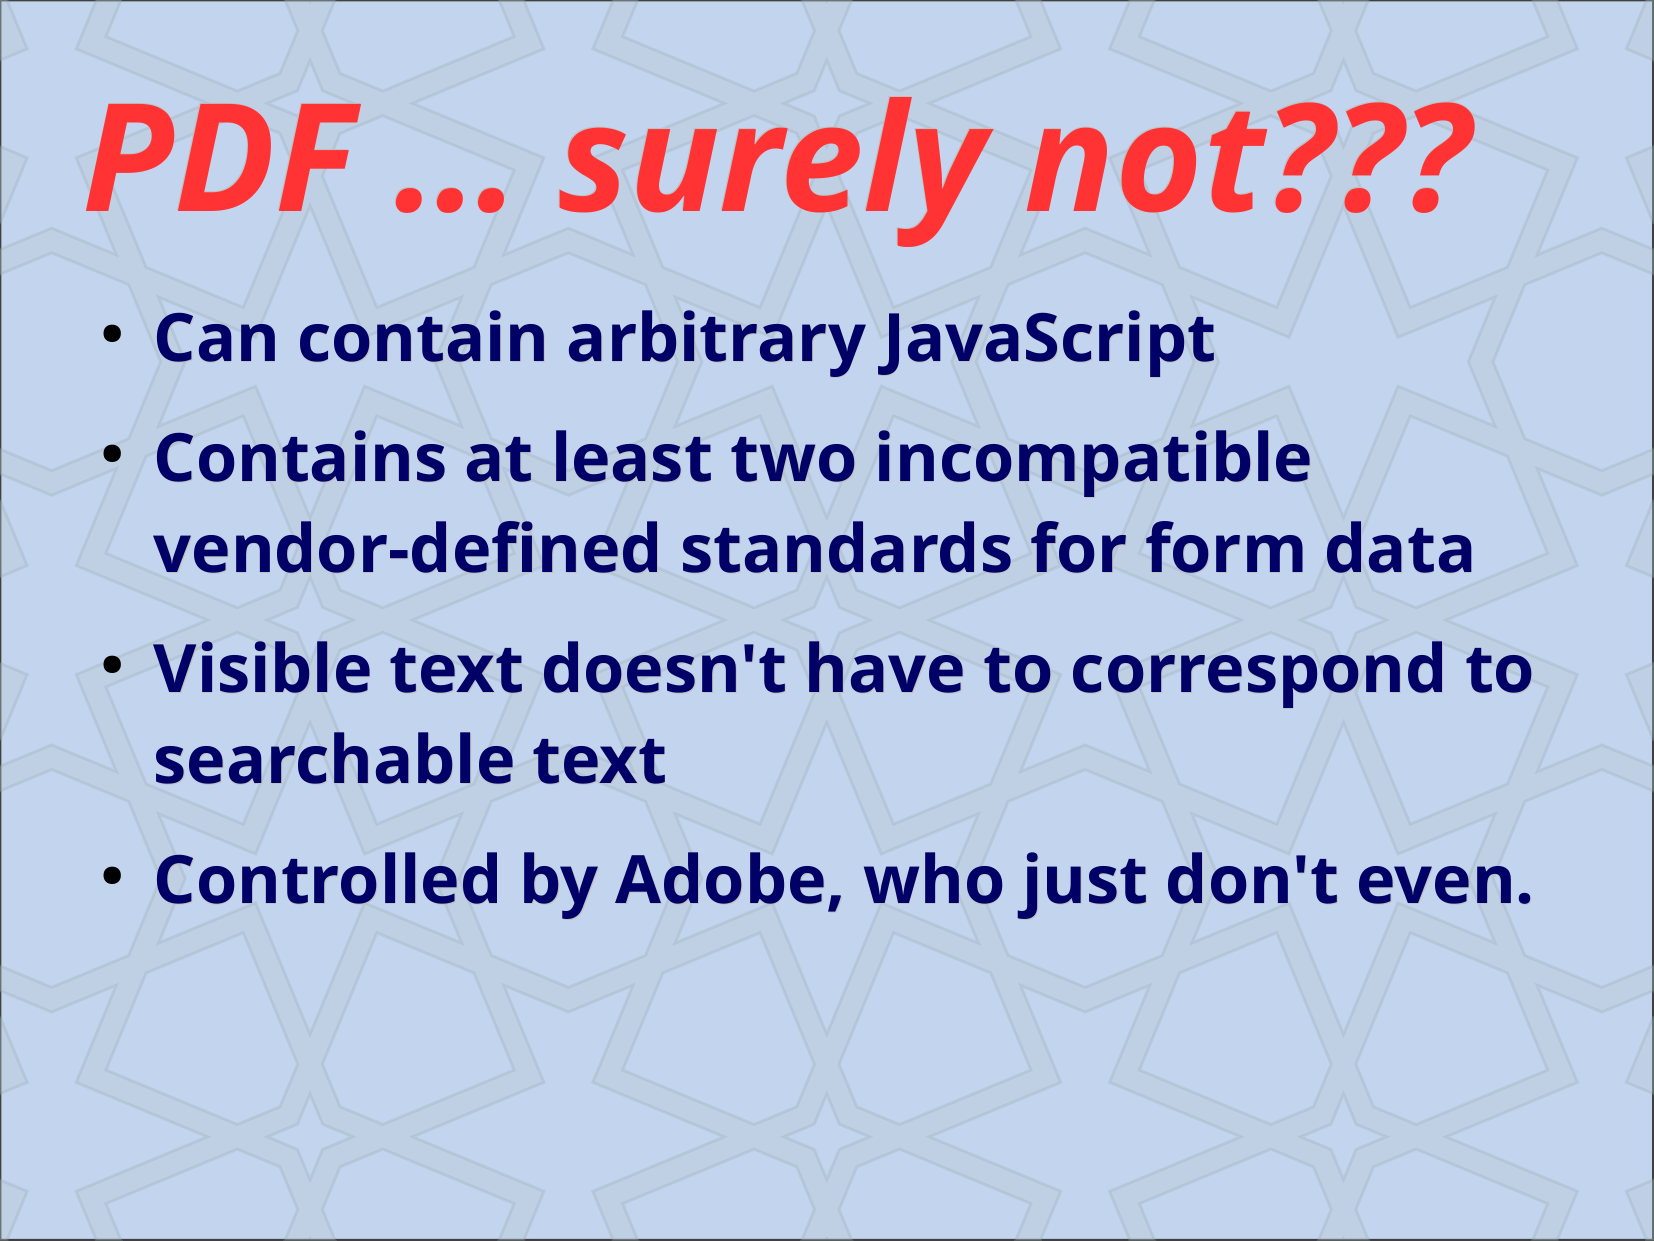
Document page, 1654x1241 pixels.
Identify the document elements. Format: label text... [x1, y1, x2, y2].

list Can contain arbitrary JavaScript Contains at least two incompatible vendor-defined standards for form data Visible text doesn't have to correspond to searchable text Controlled by Adobe, who just don't even. [82, 290, 1571, 1010]
title PDF … surely not??? [82, 49, 1571, 257]
